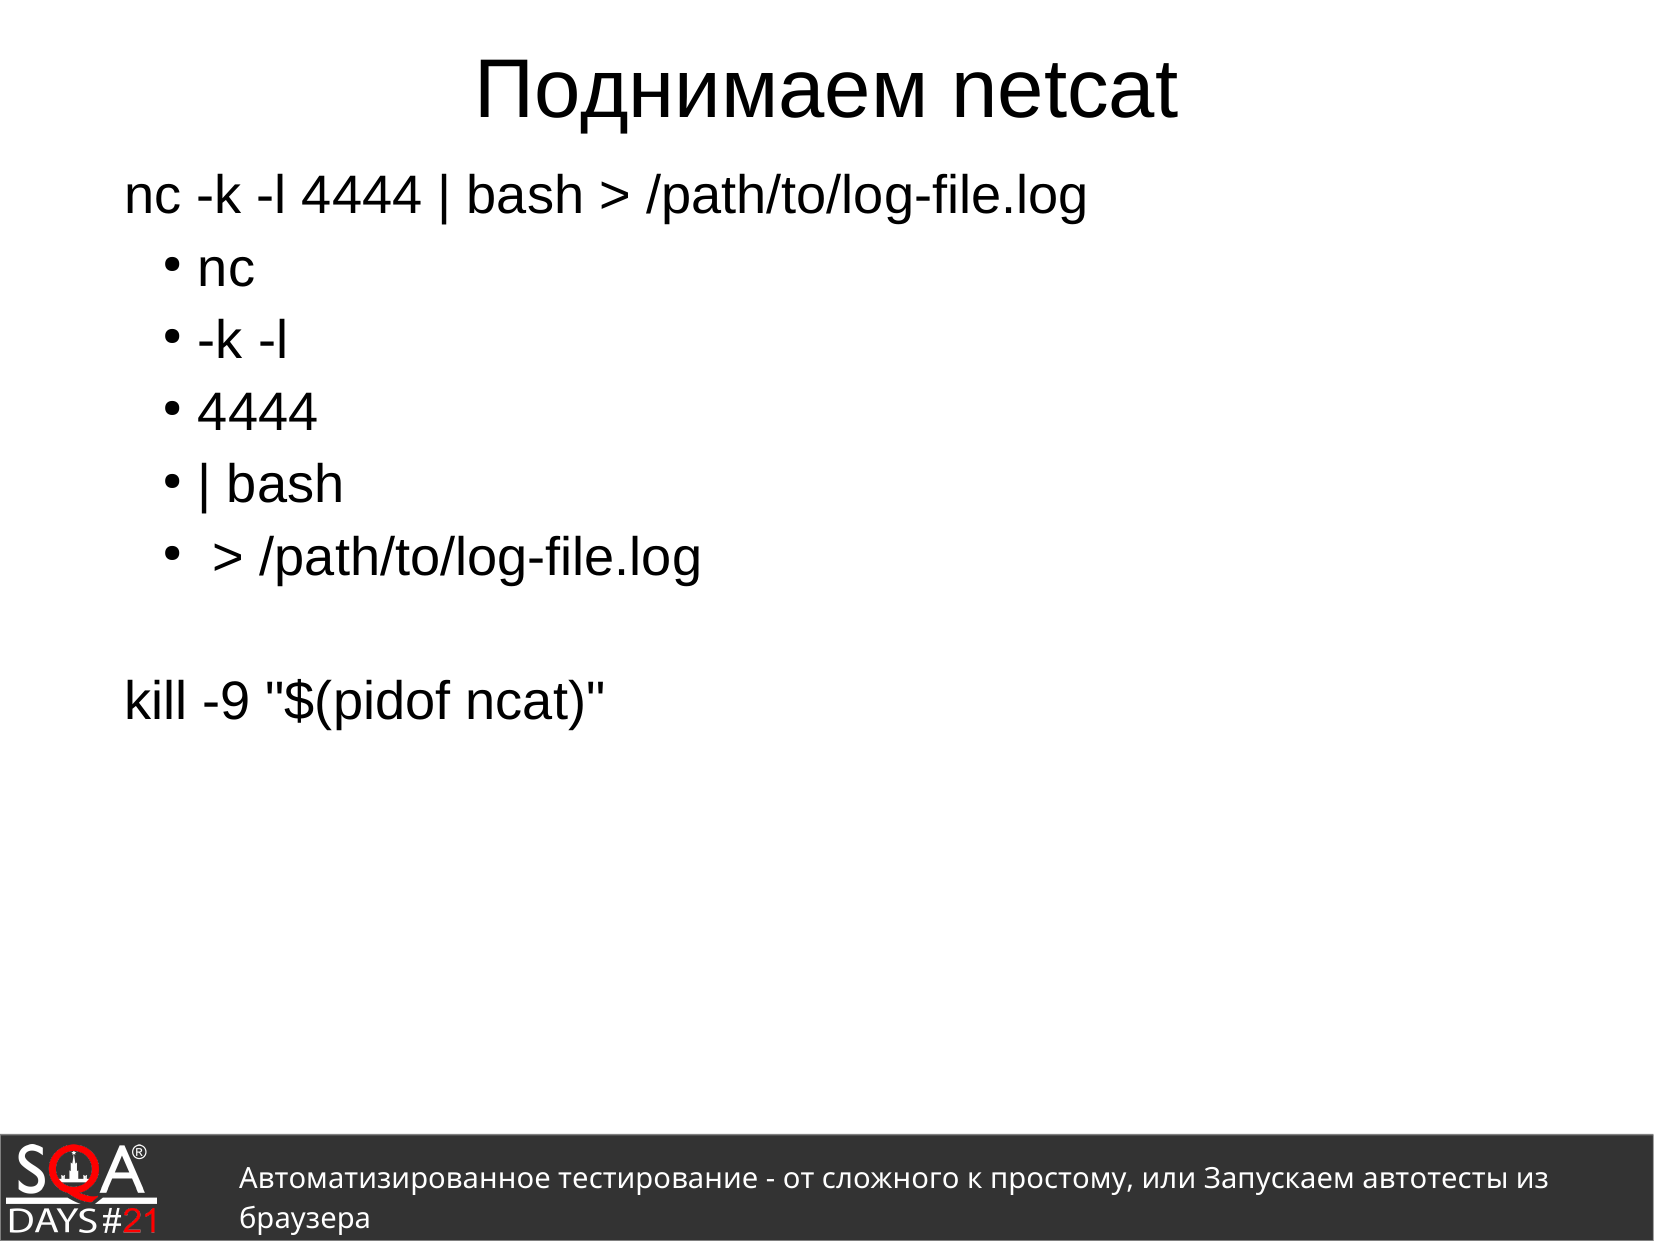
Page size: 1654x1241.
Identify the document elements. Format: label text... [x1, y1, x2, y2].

text_box nc -k -l 4444 | bash > /path/to/log-file.log nc -k -l 4444 | bash > /path/to/log-file.log kill -9 "$(pidof ncat)" [74, 158, 1616, 1109]
text_box Автоматизированное тестирование - от сложного к простому, или Запускаем автотесты из браузера [224, 1146, 1607, 1229]
text_box [0, 1134, 1654, 1241]
text_box Поднимаем netcat [118, 36, 1536, 152]
picture [6, 1144, 157, 1233]
